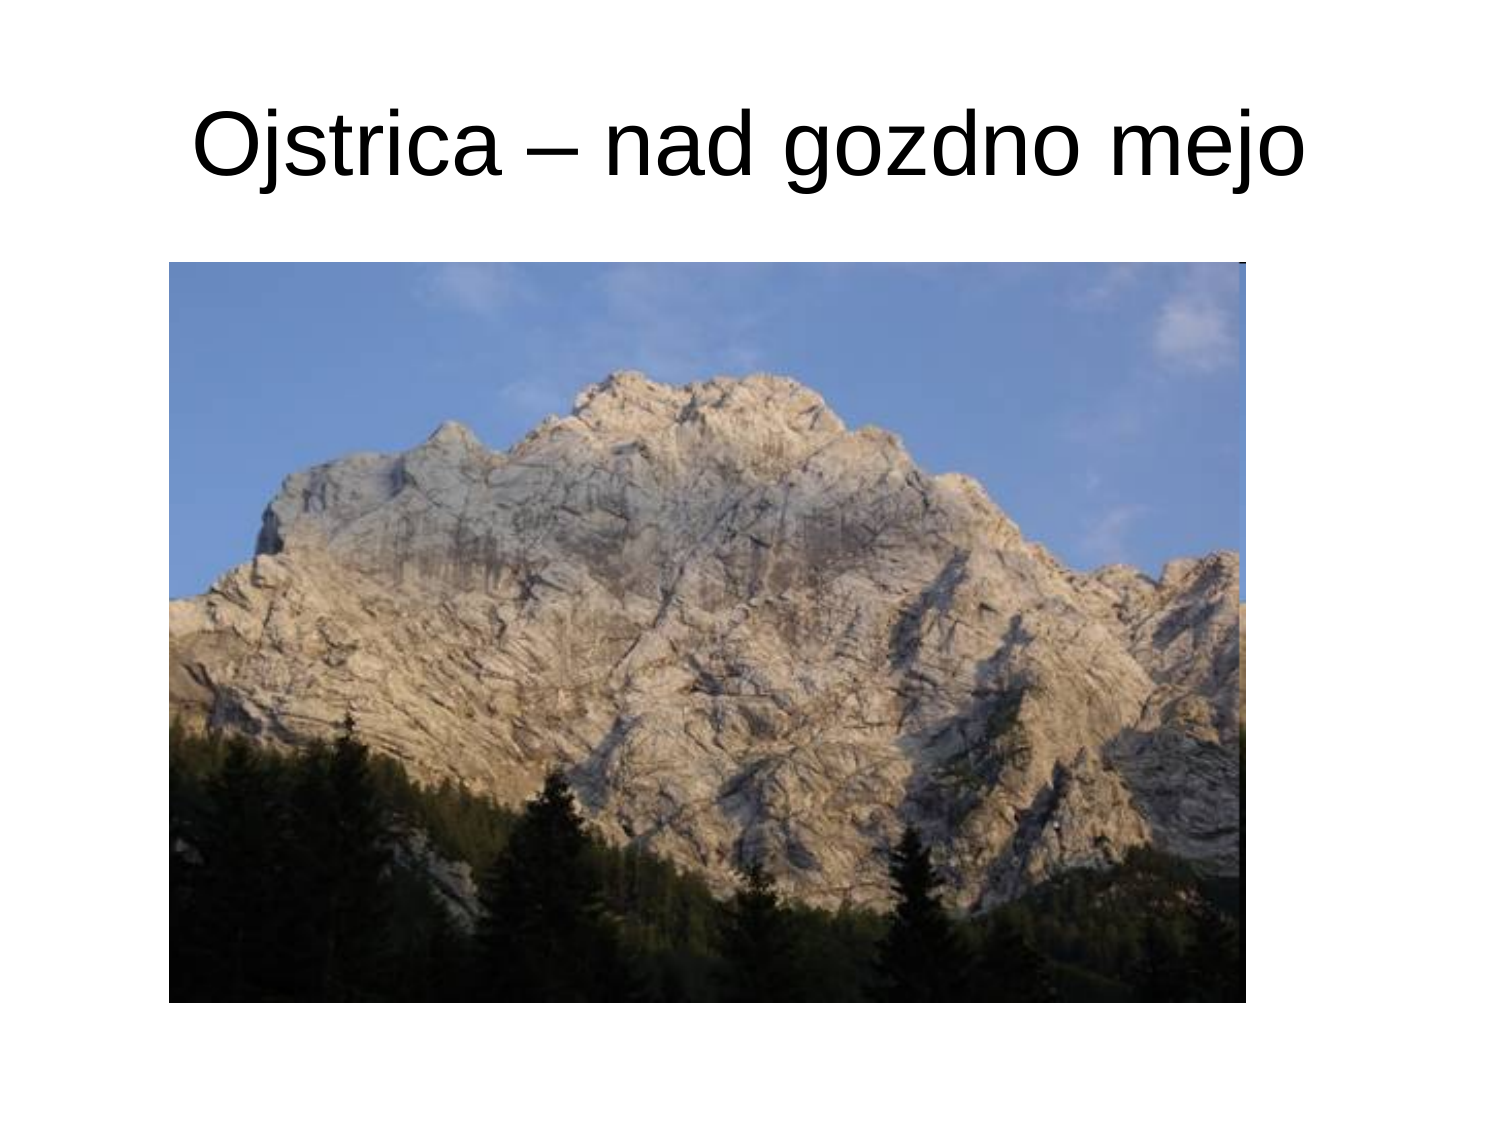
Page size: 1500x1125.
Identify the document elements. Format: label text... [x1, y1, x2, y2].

picture [169, 262, 1246, 1003]
title Ojstrica – nad gozdno mejo [75, 45, 1426, 233]
